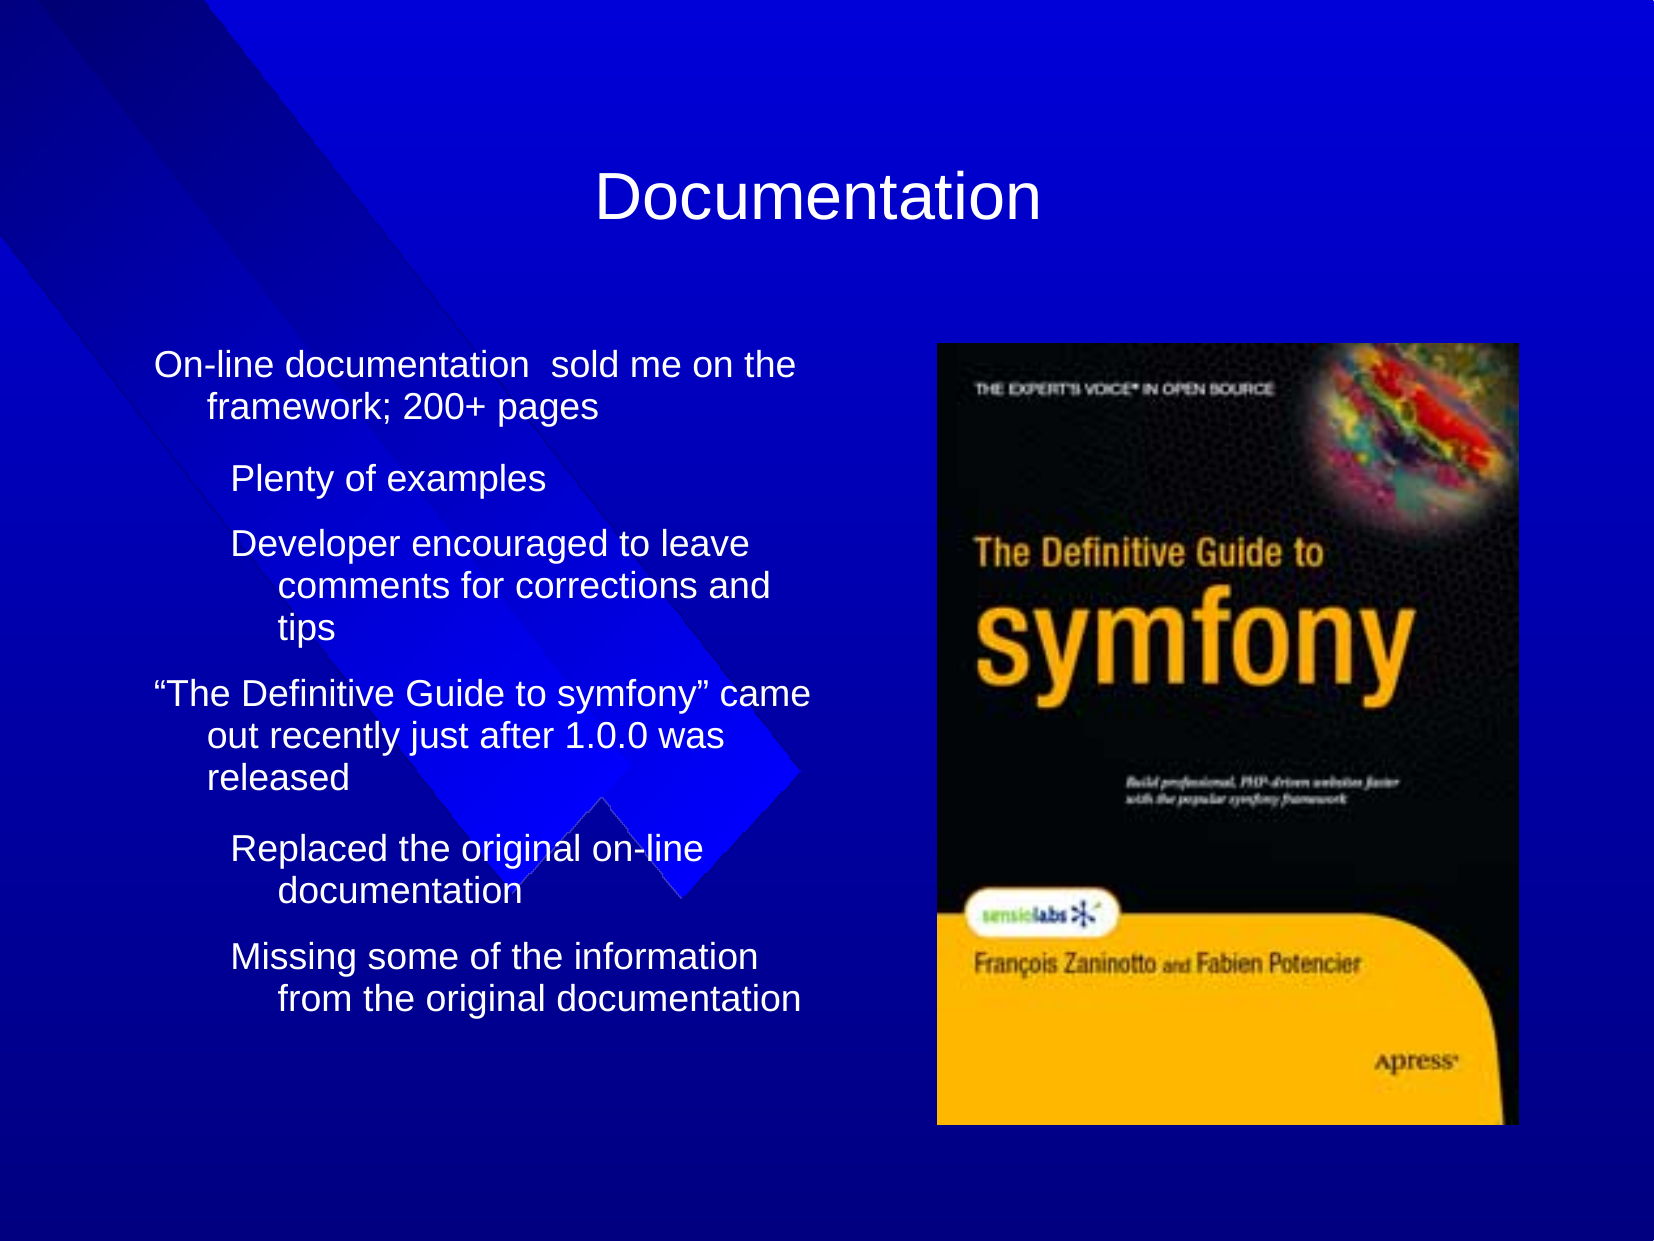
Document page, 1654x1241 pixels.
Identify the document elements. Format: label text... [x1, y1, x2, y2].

list On-line documentation sold me on the framework; 200+ pages Plenty of examples Developer encouraged to leave comments for corrections and tips “The Definitive Guide to symfony” came out recently just after 1.0.0 was released Replaced the original on-line documentation Missing some of the information from the original documentation [135, 343, 826, 1126]
picture [937, 343, 1519, 1126]
title Documentation [112, 92, 1525, 301]
